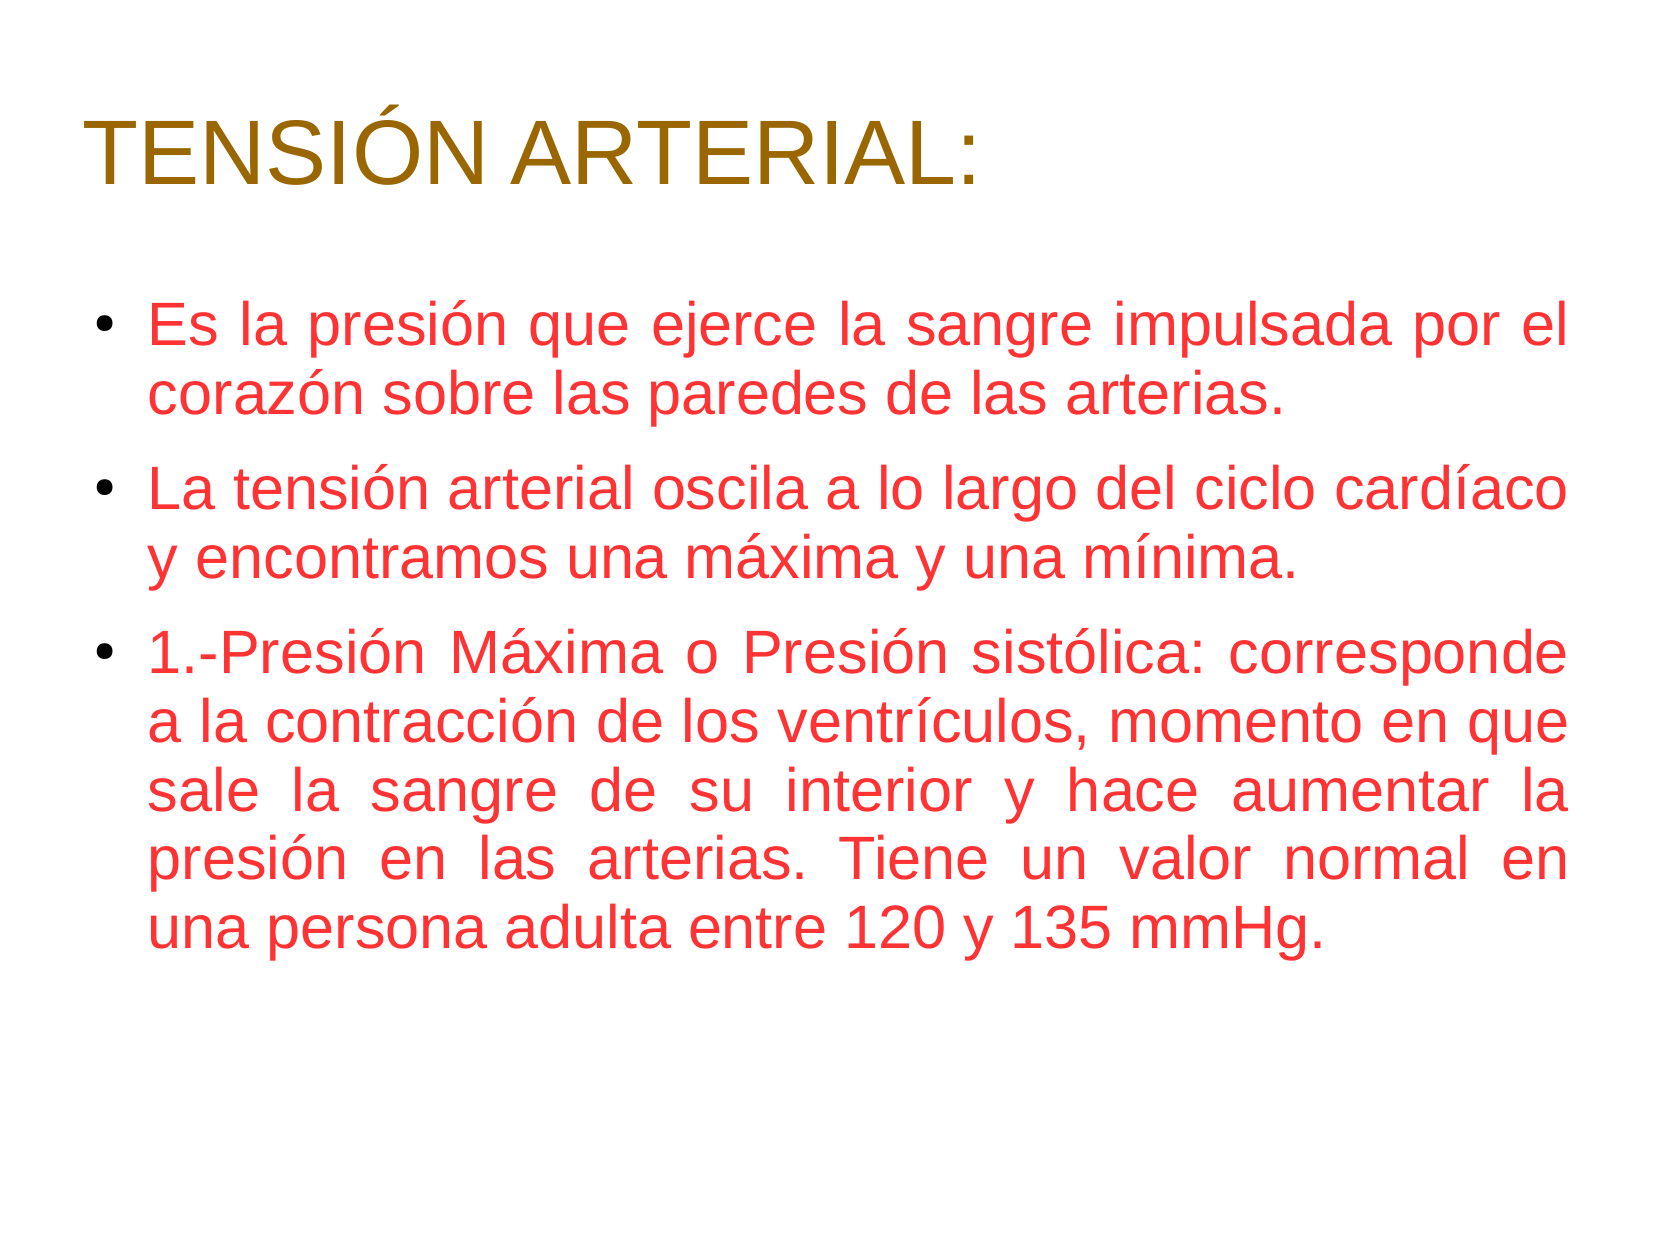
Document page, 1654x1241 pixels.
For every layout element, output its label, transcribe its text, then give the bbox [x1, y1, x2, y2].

list Es la presión que ejerce la sangre impulsada por el corazón sobre las paredes de las arterias. La tensión arterial oscila a lo largo del ciclo cardíaco y encontramos una máxima y una mínima. 1.-Presión Máxima o Presión sistólica: corresponde a la contracción de los ventrículos, momento en que sale la sangre de su interior y hace aumentar la presión en las arterias. Tiene un valor normal en una persona adulta entre 120 y 135 mmHg. [82, 290, 1571, 1010]
title TENSIÓN ARTERIAL: [82, 49, 1571, 257]
